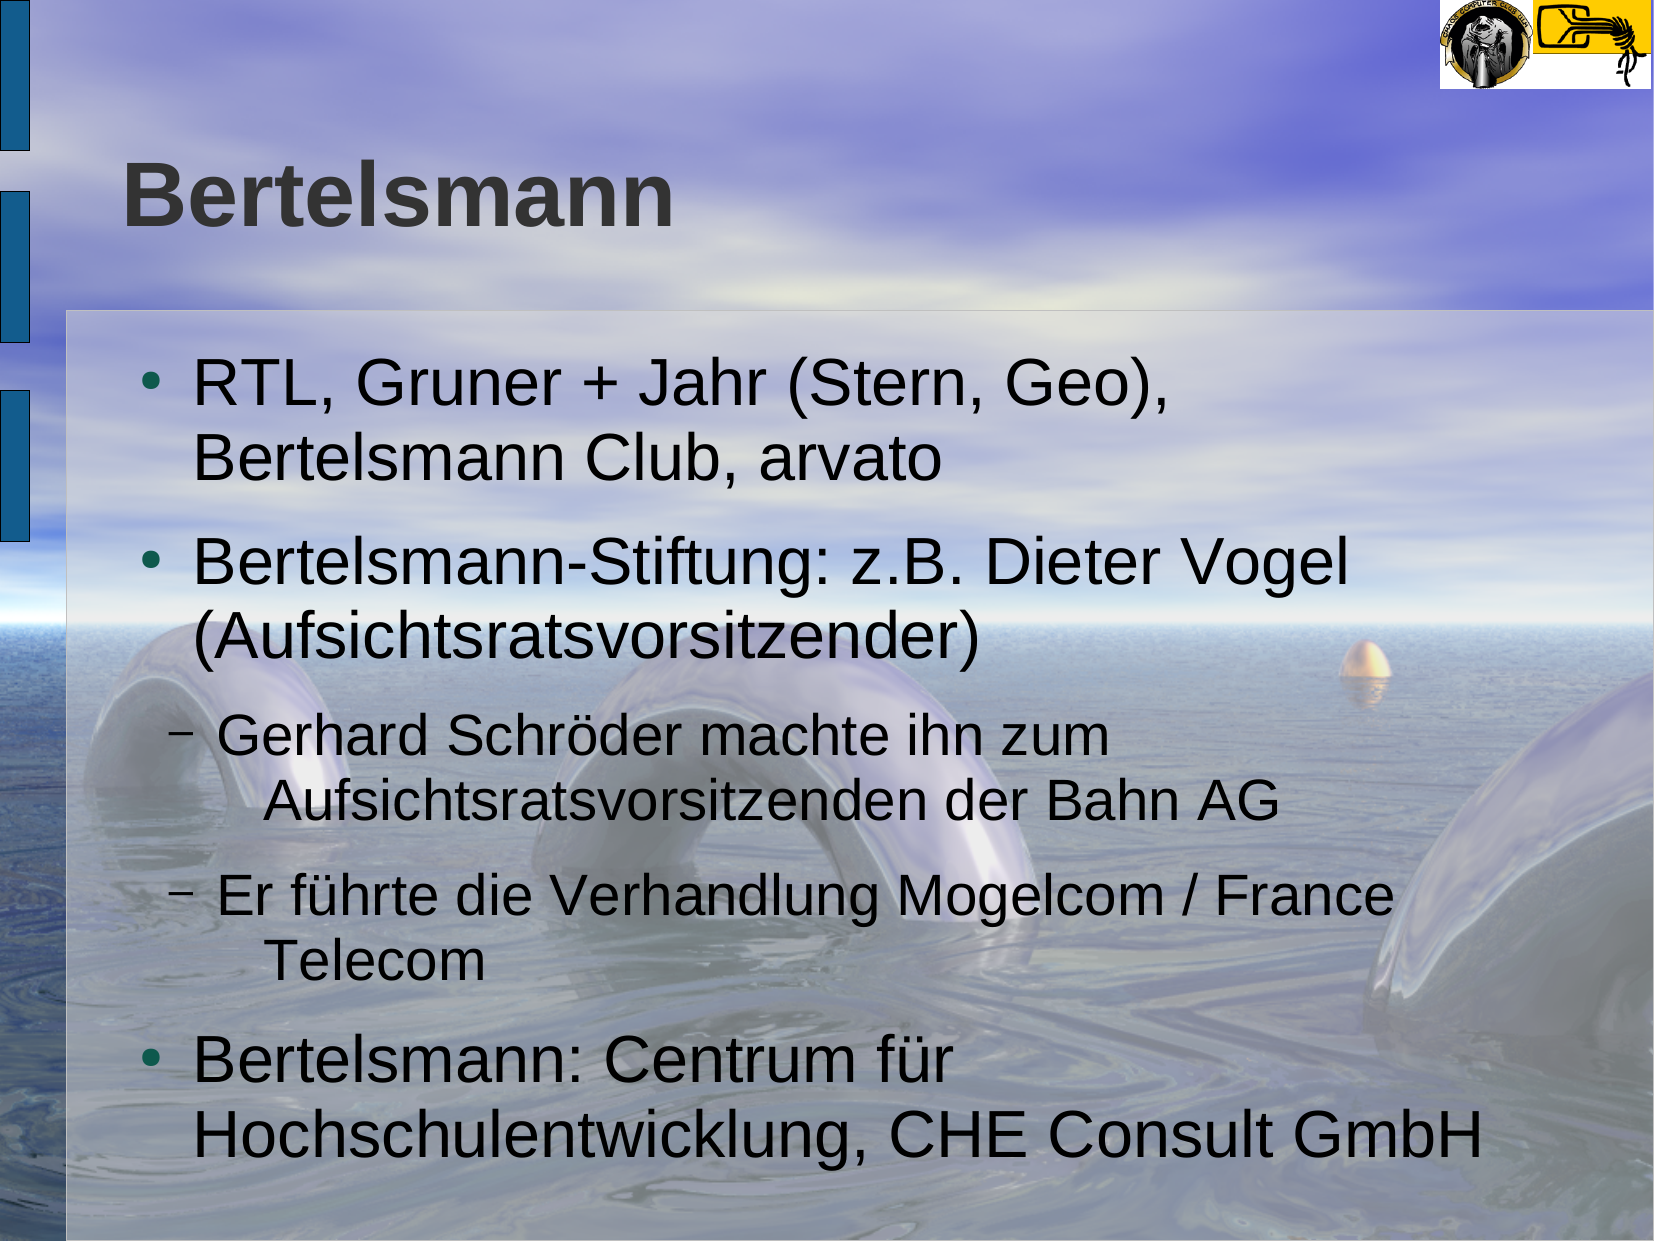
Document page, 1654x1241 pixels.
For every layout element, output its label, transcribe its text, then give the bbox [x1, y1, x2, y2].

title Bertelsmann [121, 98, 1534, 291]
list RTL, Gruner + Jahr (Stern, Geo), Bertelsmann Club, arvato Bertelsmann-Stiftung: z.B. Dieter Vogel (Aufsichtsratsvorsitzender) Gerhard Schröder machte ihn zum Aufsichtsratsvorsitzenden der Bahn AG Er führte die Verhandlung Mogelcom / France Telecom Bertelsmann: Centrum für Hochschulentwicklung, CHE Consult GmbH [121, 344, 1534, 1171]
picture [0, 0, 1654, 1241]
